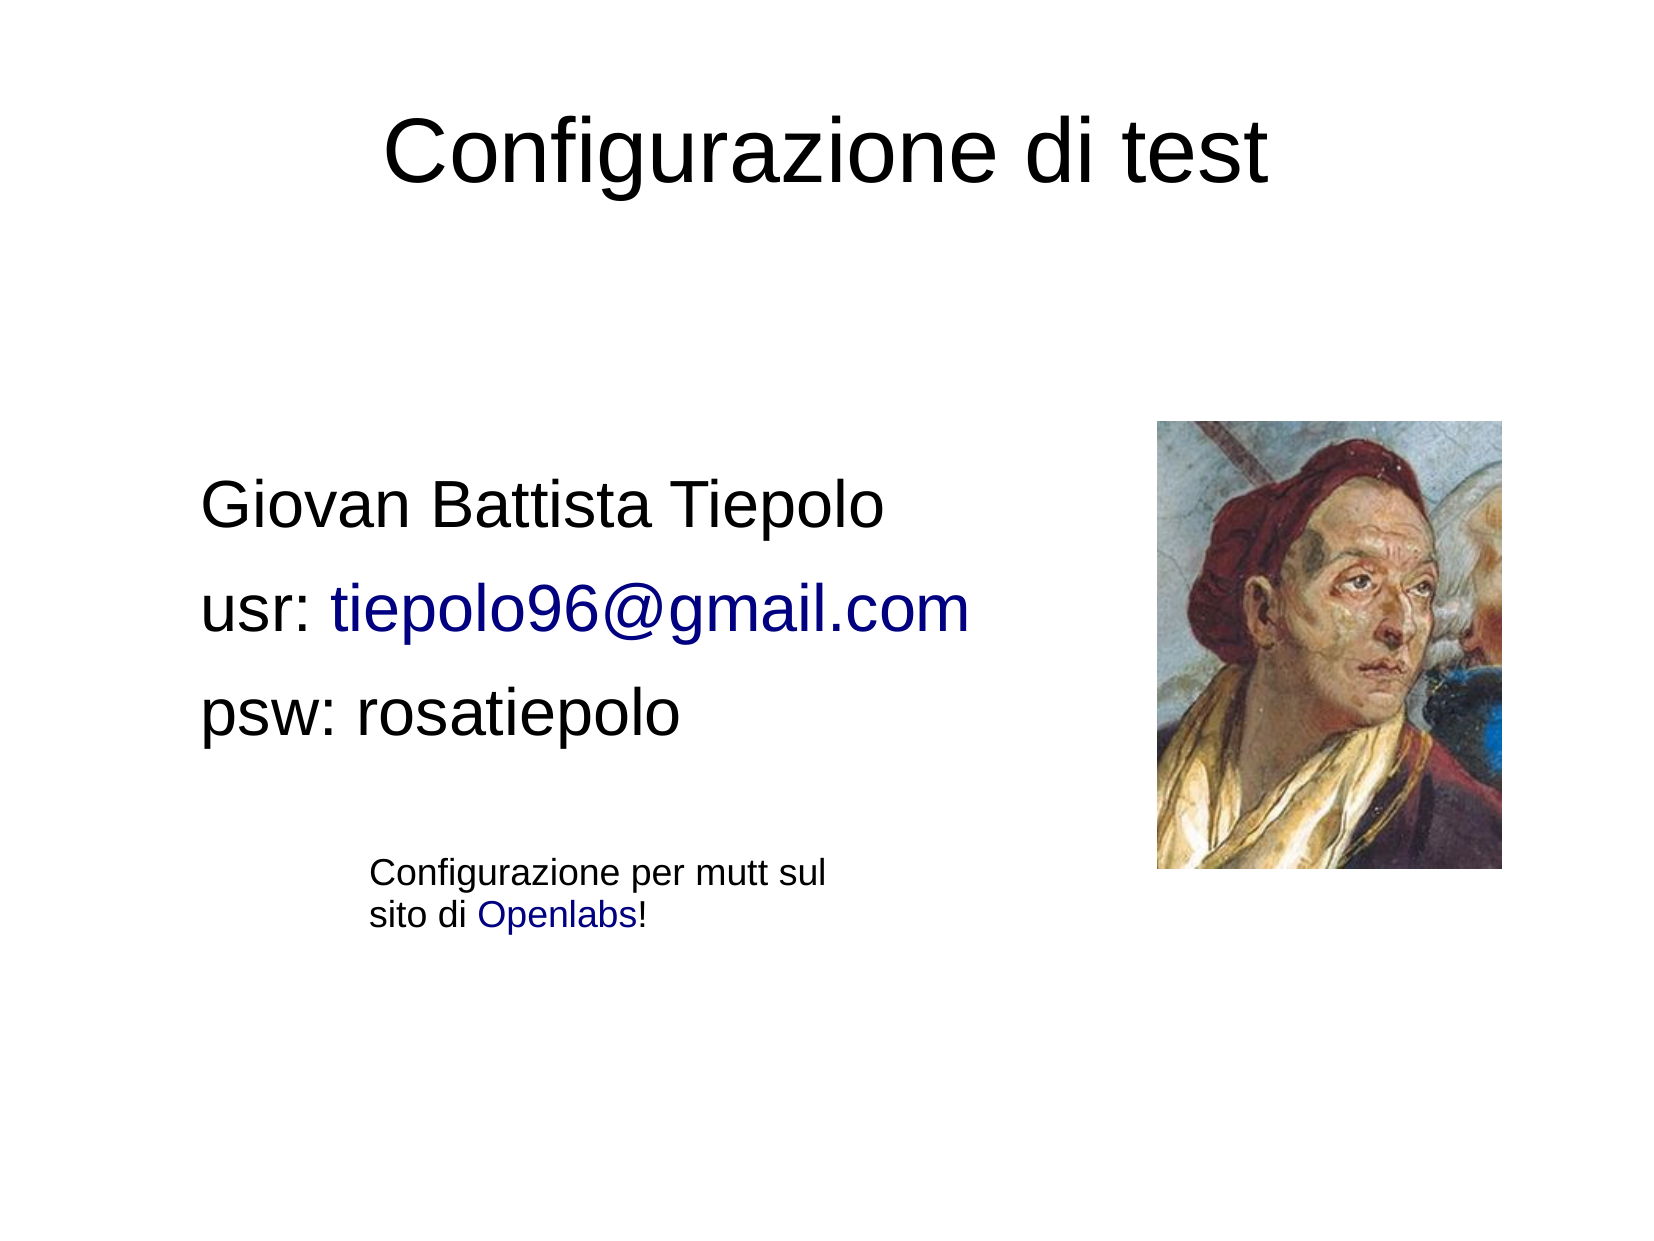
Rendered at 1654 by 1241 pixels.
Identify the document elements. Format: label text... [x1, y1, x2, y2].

list Giovan Battista Tiepolo usr: tiepolo96@gmail.com psw: rosatiepolo [129, 466, 1052, 928]
text_box Configurazione per mutt sul sito di Openlabs! [354, 844, 886, 944]
title Configurazione di test [82, 46, 1571, 254]
picture [1157, 421, 1502, 869]
